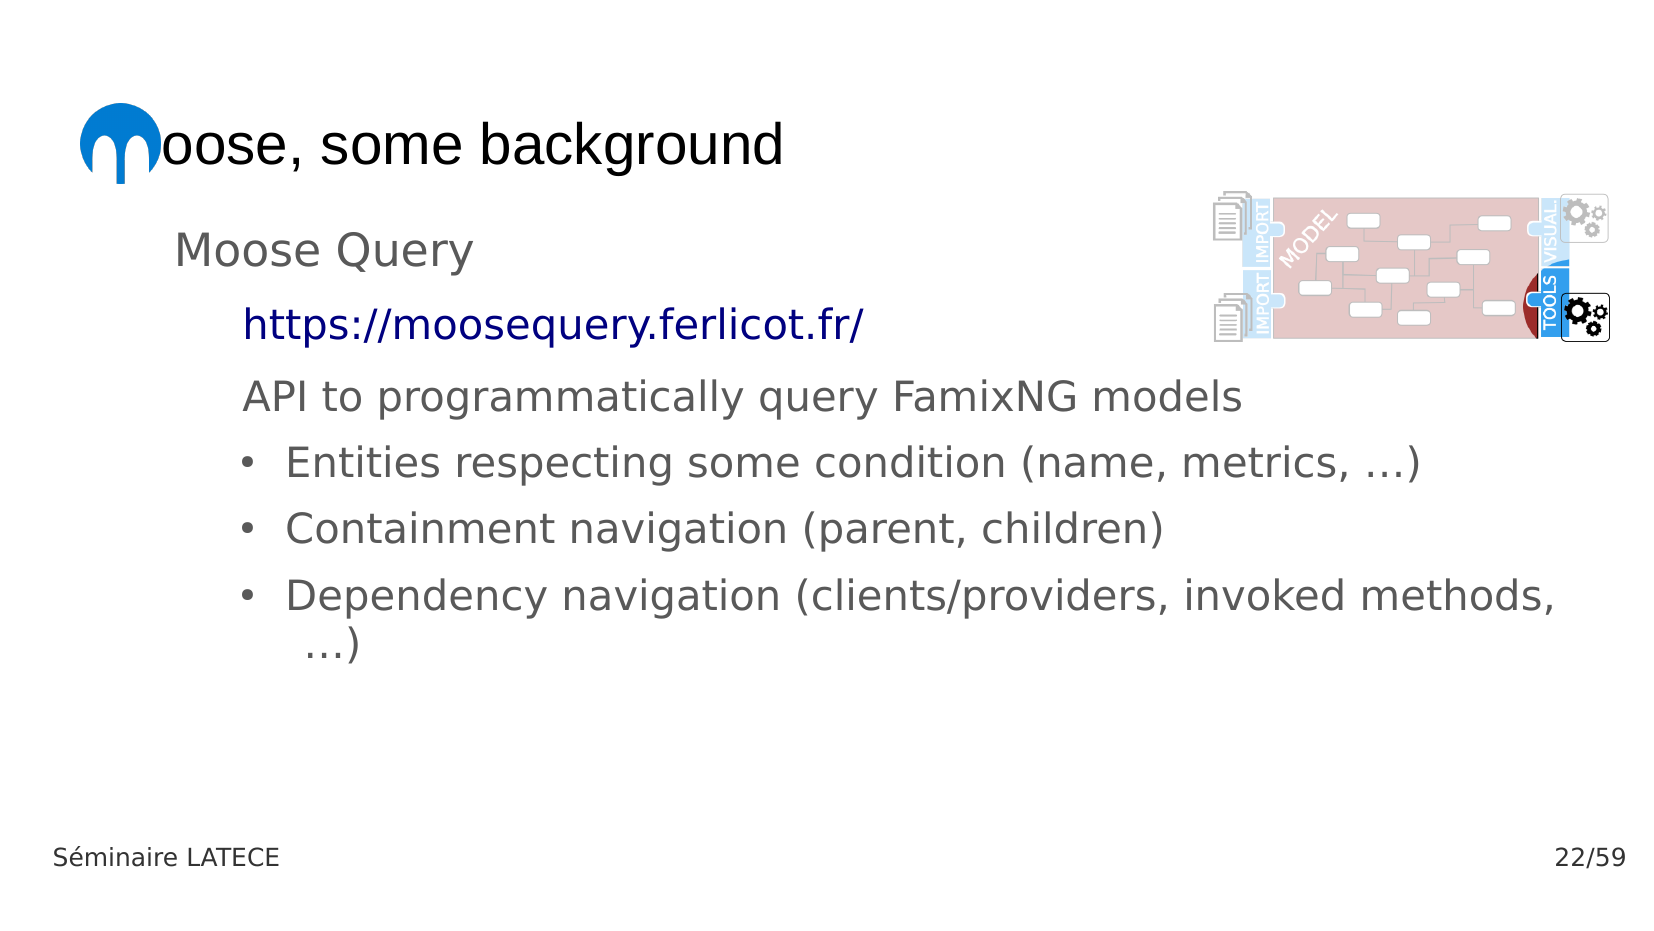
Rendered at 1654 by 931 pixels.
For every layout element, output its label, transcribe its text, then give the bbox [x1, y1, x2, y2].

list Moose Query https://moosequery.ferlicot.fr/ API to programmatically query FamixNG models Entities respecting some condition (name, metrics, …) Containment navigation (parent, children) Dependency navigation (clients/providers, invoked methods,…) [157, 223, 1578, 797]
picture [1208, 191, 1610, 342]
title oose, some background [80, 97, 1479, 192]
picture [80, 103, 161, 184]
